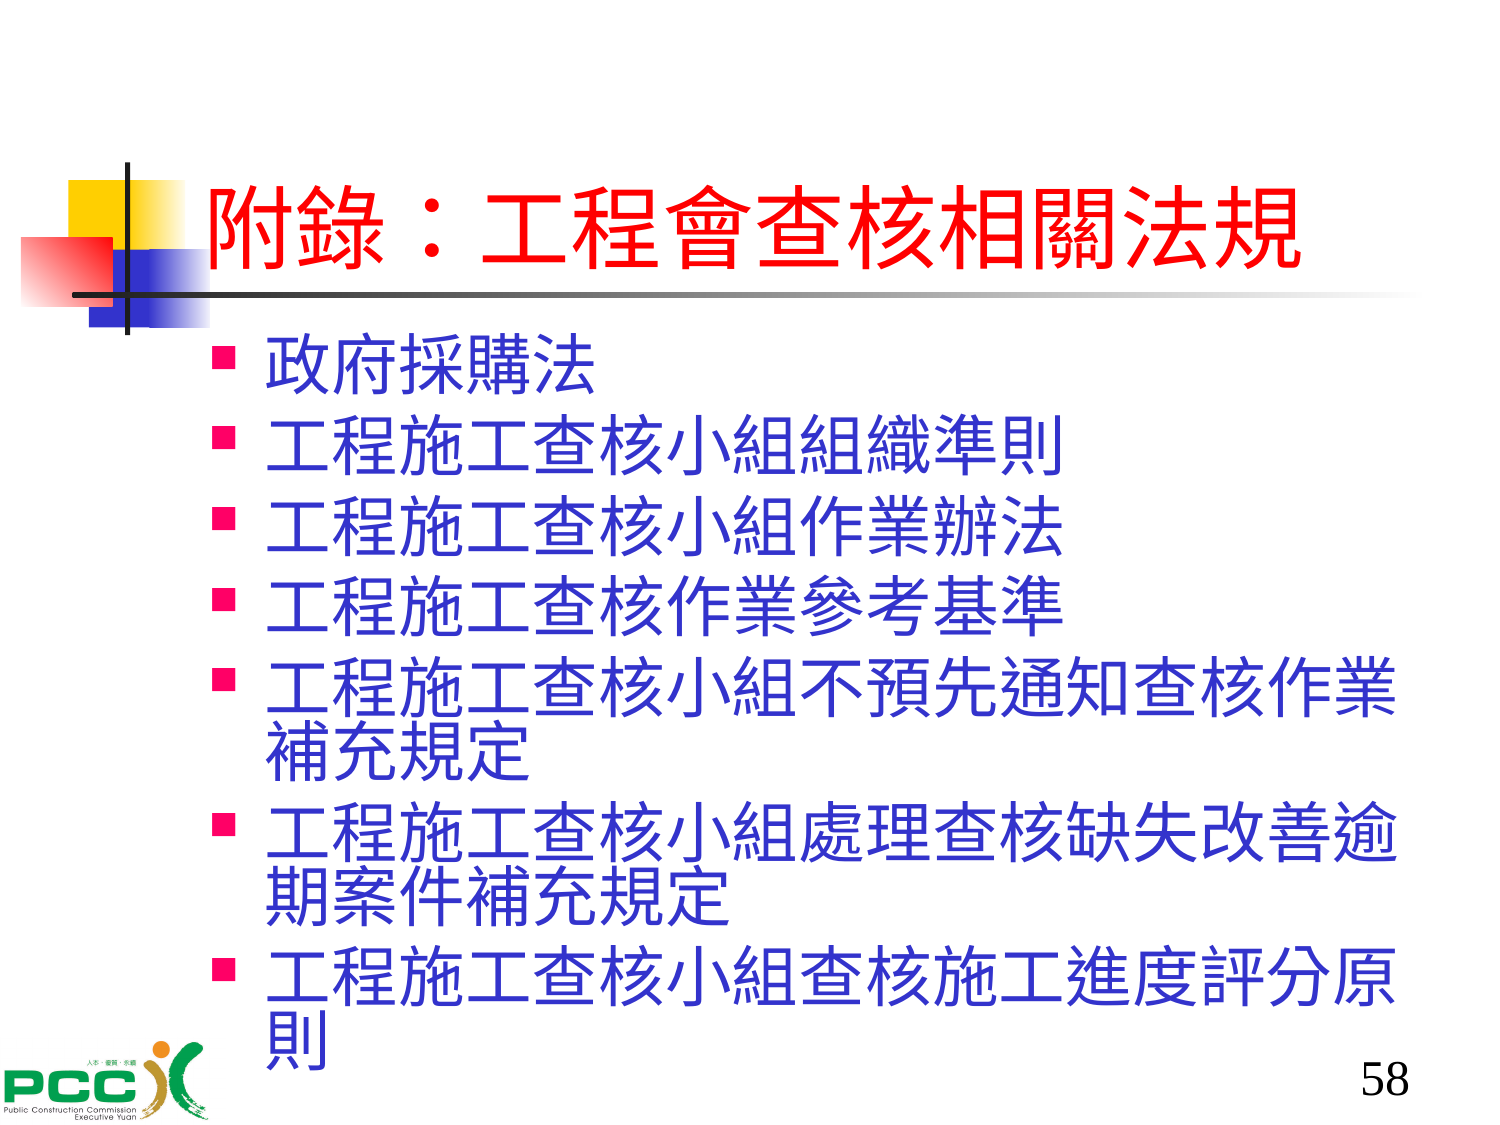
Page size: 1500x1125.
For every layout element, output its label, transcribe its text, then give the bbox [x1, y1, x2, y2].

picture [0, 1037, 193, 1125]
title 附錄：工程會查核相關法規 [188, 101, 1468, 289]
list 政府採購法 工程施工查核小組組織準則 工程施工查核小組作業辦法 工程施工查核作業參考基準 工程施工查核小組不預先通知查核作業補充規定 工程施工查核小組處理查核缺失改善逾期案件補充規定 工程施工查核小組查核施工進度評分原則 [193, 330, 1469, 1125]
